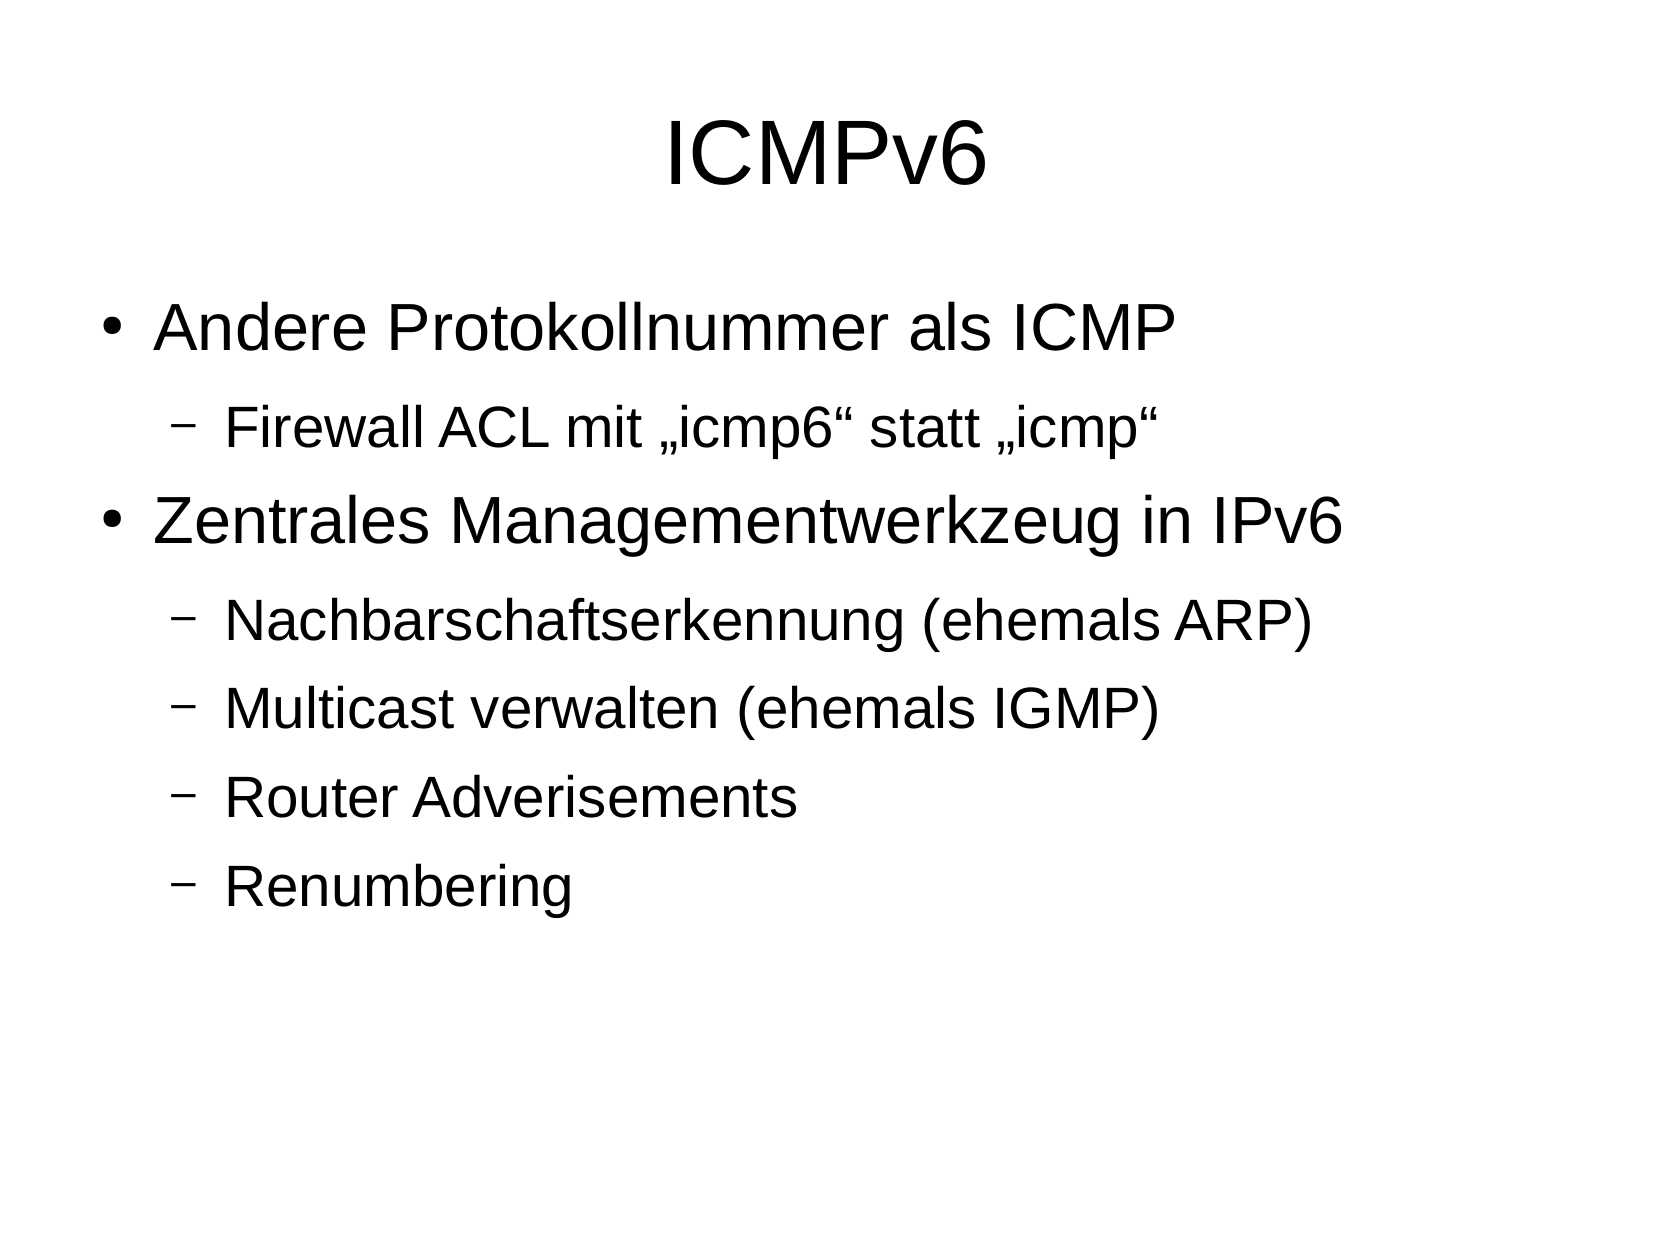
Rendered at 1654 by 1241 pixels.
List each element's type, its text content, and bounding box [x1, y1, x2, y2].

title ICMPv6 [82, 49, 1571, 257]
list Andere Protokollnummer als ICMP Firewall ACL mit „icmp6“ statt „icmp“ Zentrales Managementwerkzeug in IPv6 Nachbarschaftserkennung (ehemals ARP) Multicast verwalten (ehemals IGMP) Router Adverisements Renumbering [82, 290, 1571, 1010]
